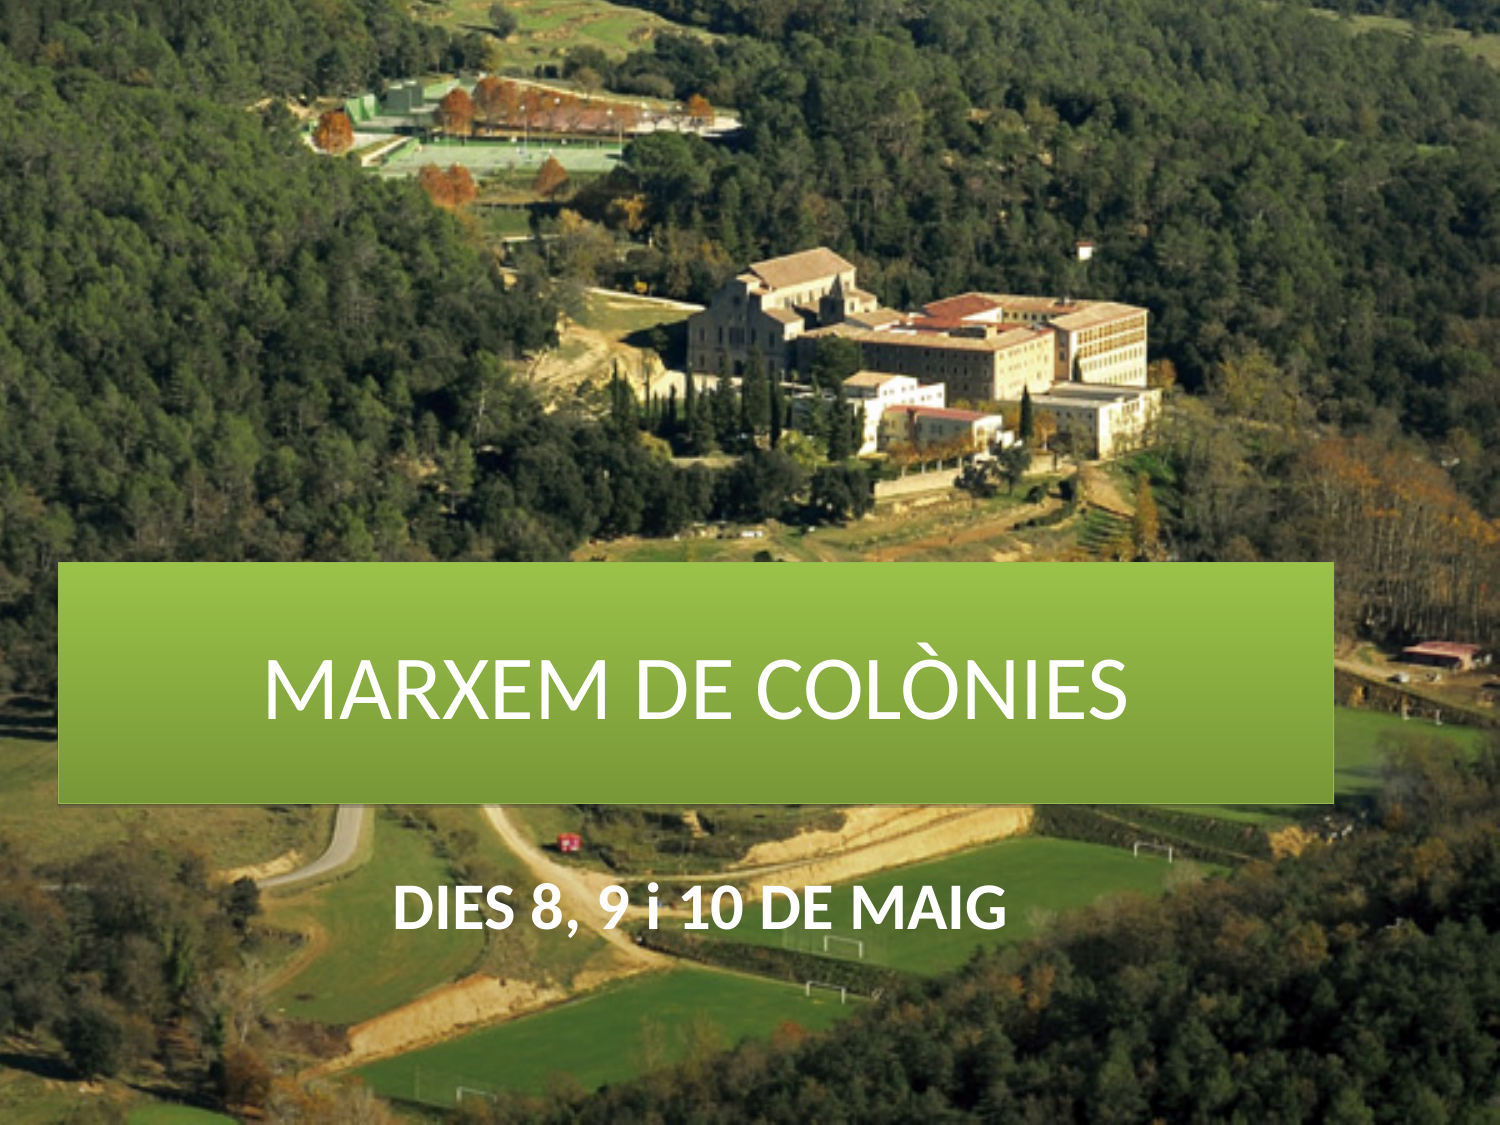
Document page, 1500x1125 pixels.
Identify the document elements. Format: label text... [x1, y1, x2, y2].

text_box DIES 8, 9 i 10 DE MAIG [175, 855, 1226, 980]
text_box MARXEM DE COLÒNIES [58, 562, 1334, 804]
picture [0, 0, 1500, 1125]
